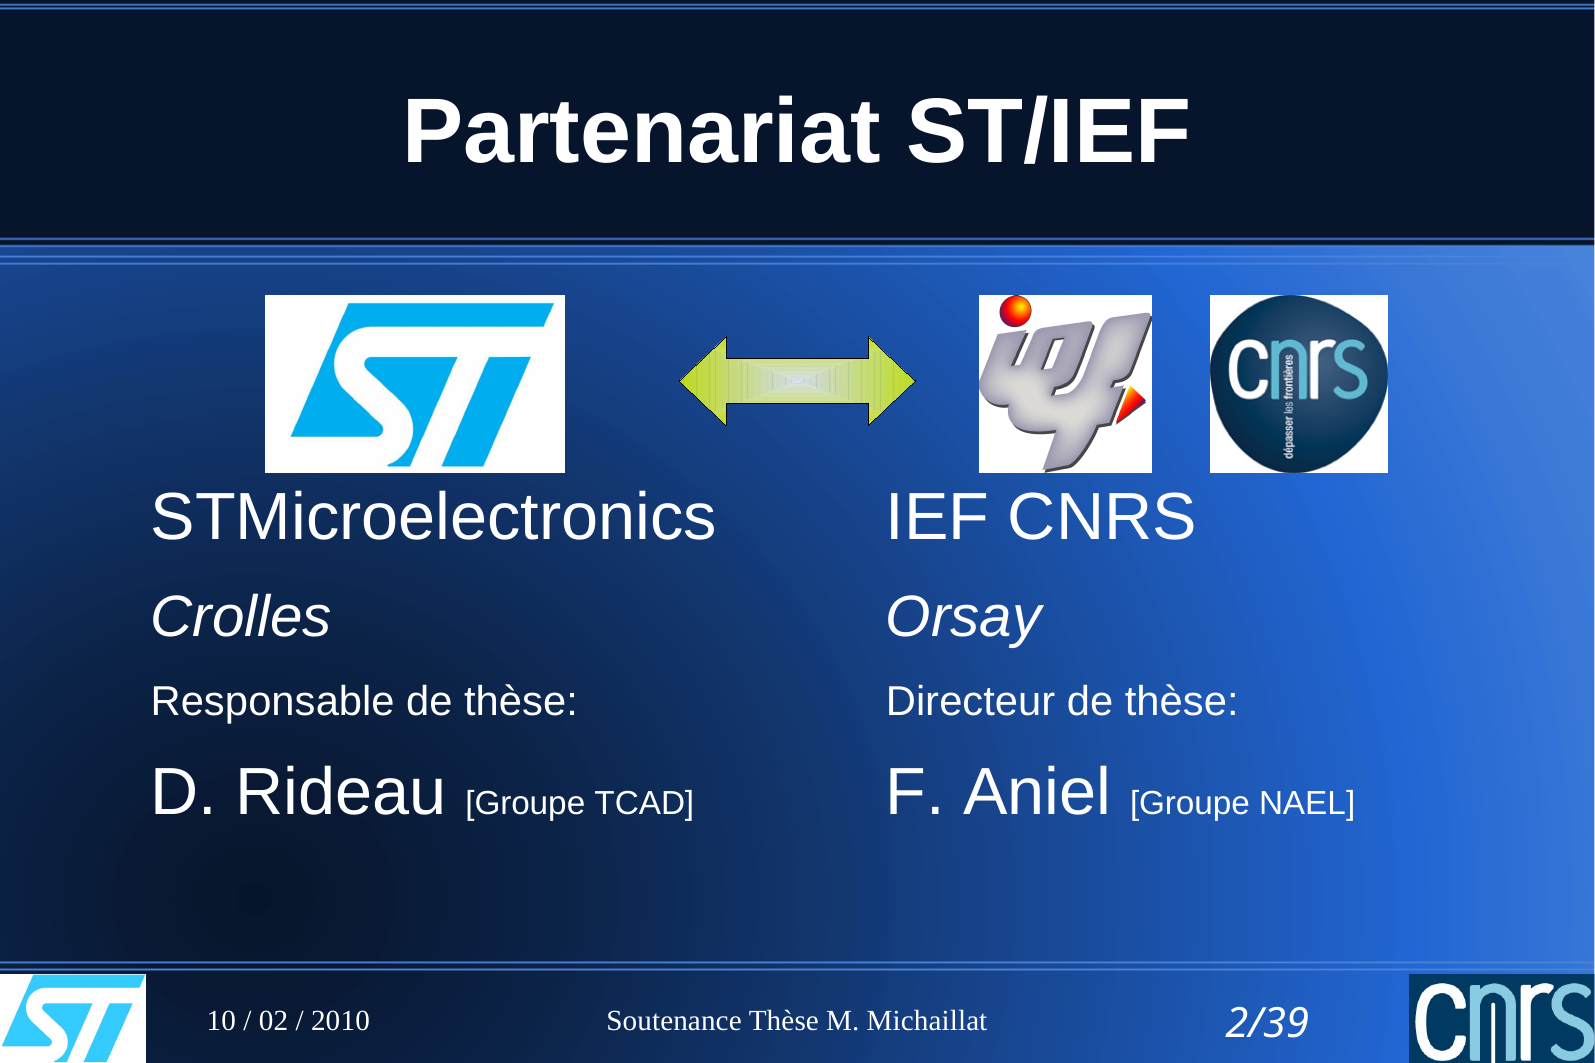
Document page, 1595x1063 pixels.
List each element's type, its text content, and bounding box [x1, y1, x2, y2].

list STMicroelectronics Crolles Responsable de thèse: D. Rideau [Groupe TCAD] [79, 270, 780, 979]
list IEF CNRS Orsay Directeur de thèse: F. Aniel [Groupe NAEL] [814, 270, 1516, 973]
title Partenariat ST/IEF [79, 42, 1515, 220]
picture [0, 0, 1595, 1063]
text_box [679, 336, 916, 426]
